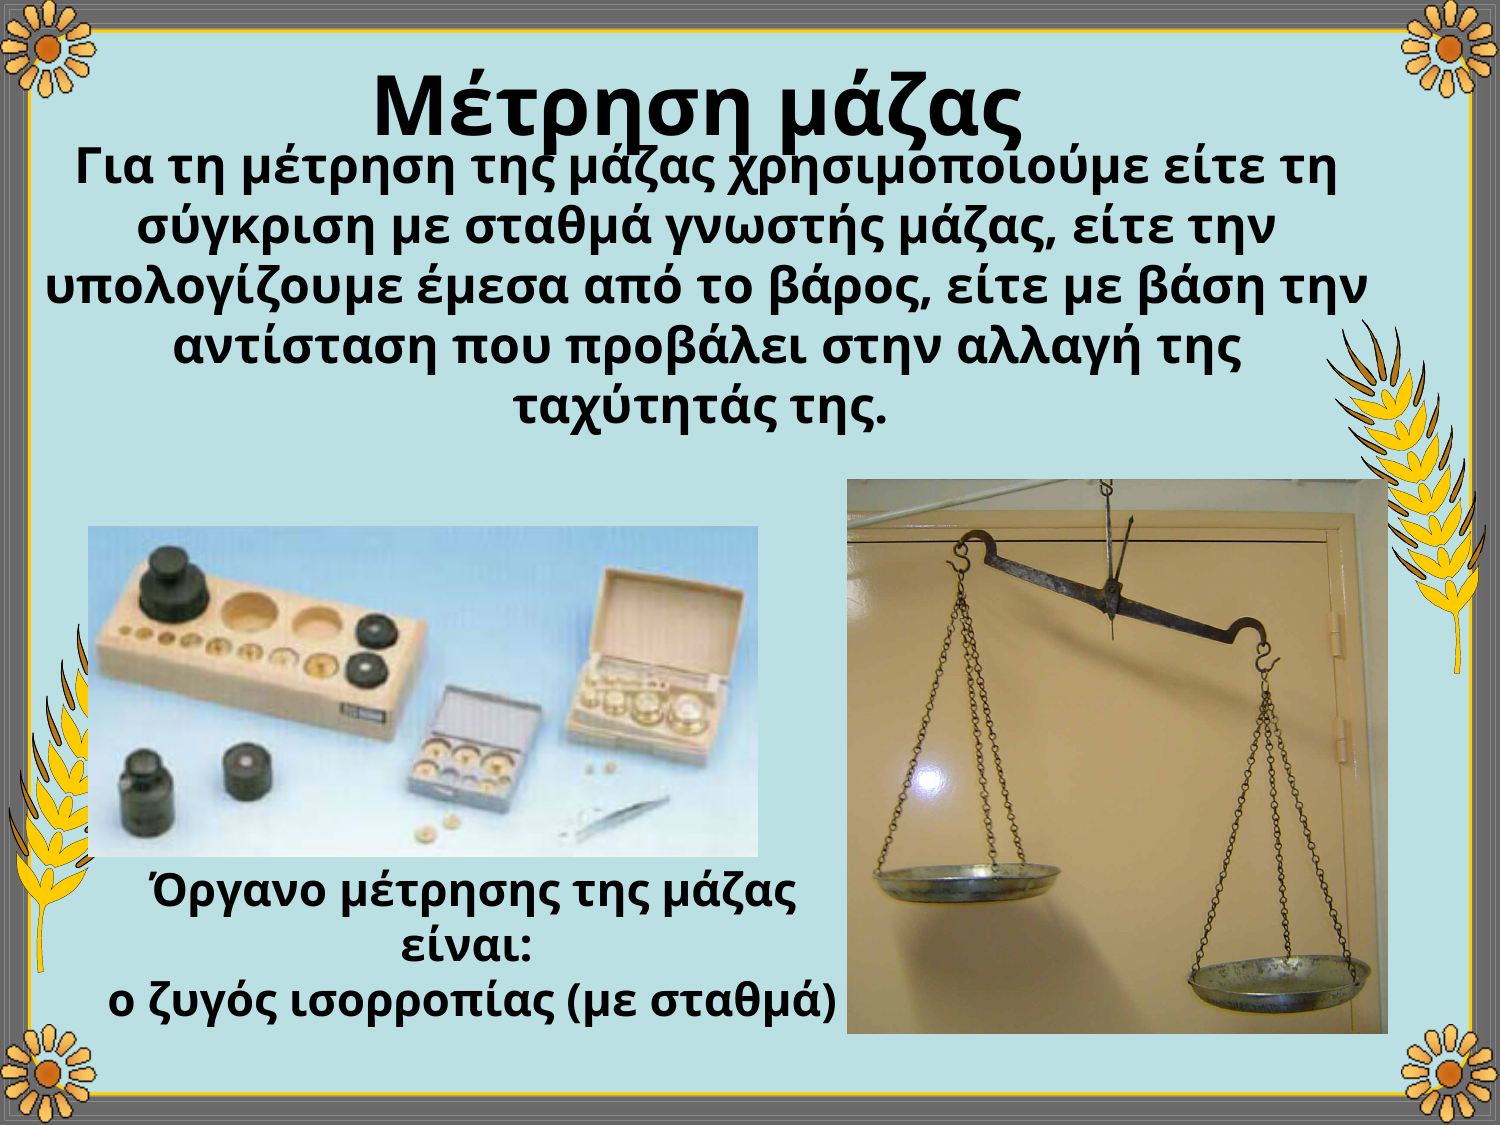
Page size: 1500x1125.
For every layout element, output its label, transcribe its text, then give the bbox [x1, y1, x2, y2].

picture [1401, 1024, 1500, 1125]
picture [0, 0, 99, 100]
picture [0, 1024, 99, 1125]
text_box Για τη μέτρηση της μάζας χρησιμοποιούμε είτε τη σύγκριση με σταθμά γνωστής μάζας, είτε την υπολογίζουμε έμεσα από το βάρος, είτε με βάση την αντίσταση που προβάλει στην αλλαγή της ταχύτητάς της. [42, 154, 1372, 414]
picture [88, 526, 758, 857]
picture [847, 479, 1388, 1034]
picture [1401, 0, 1500, 100]
text_box Όργανο μέτρησης της μάζας είναι: ο ζυγός ισορροπίας (με σταθμά) [88, 885, 847, 1034]
title Μέτρηση μάζας [144, 0, 1270, 154]
